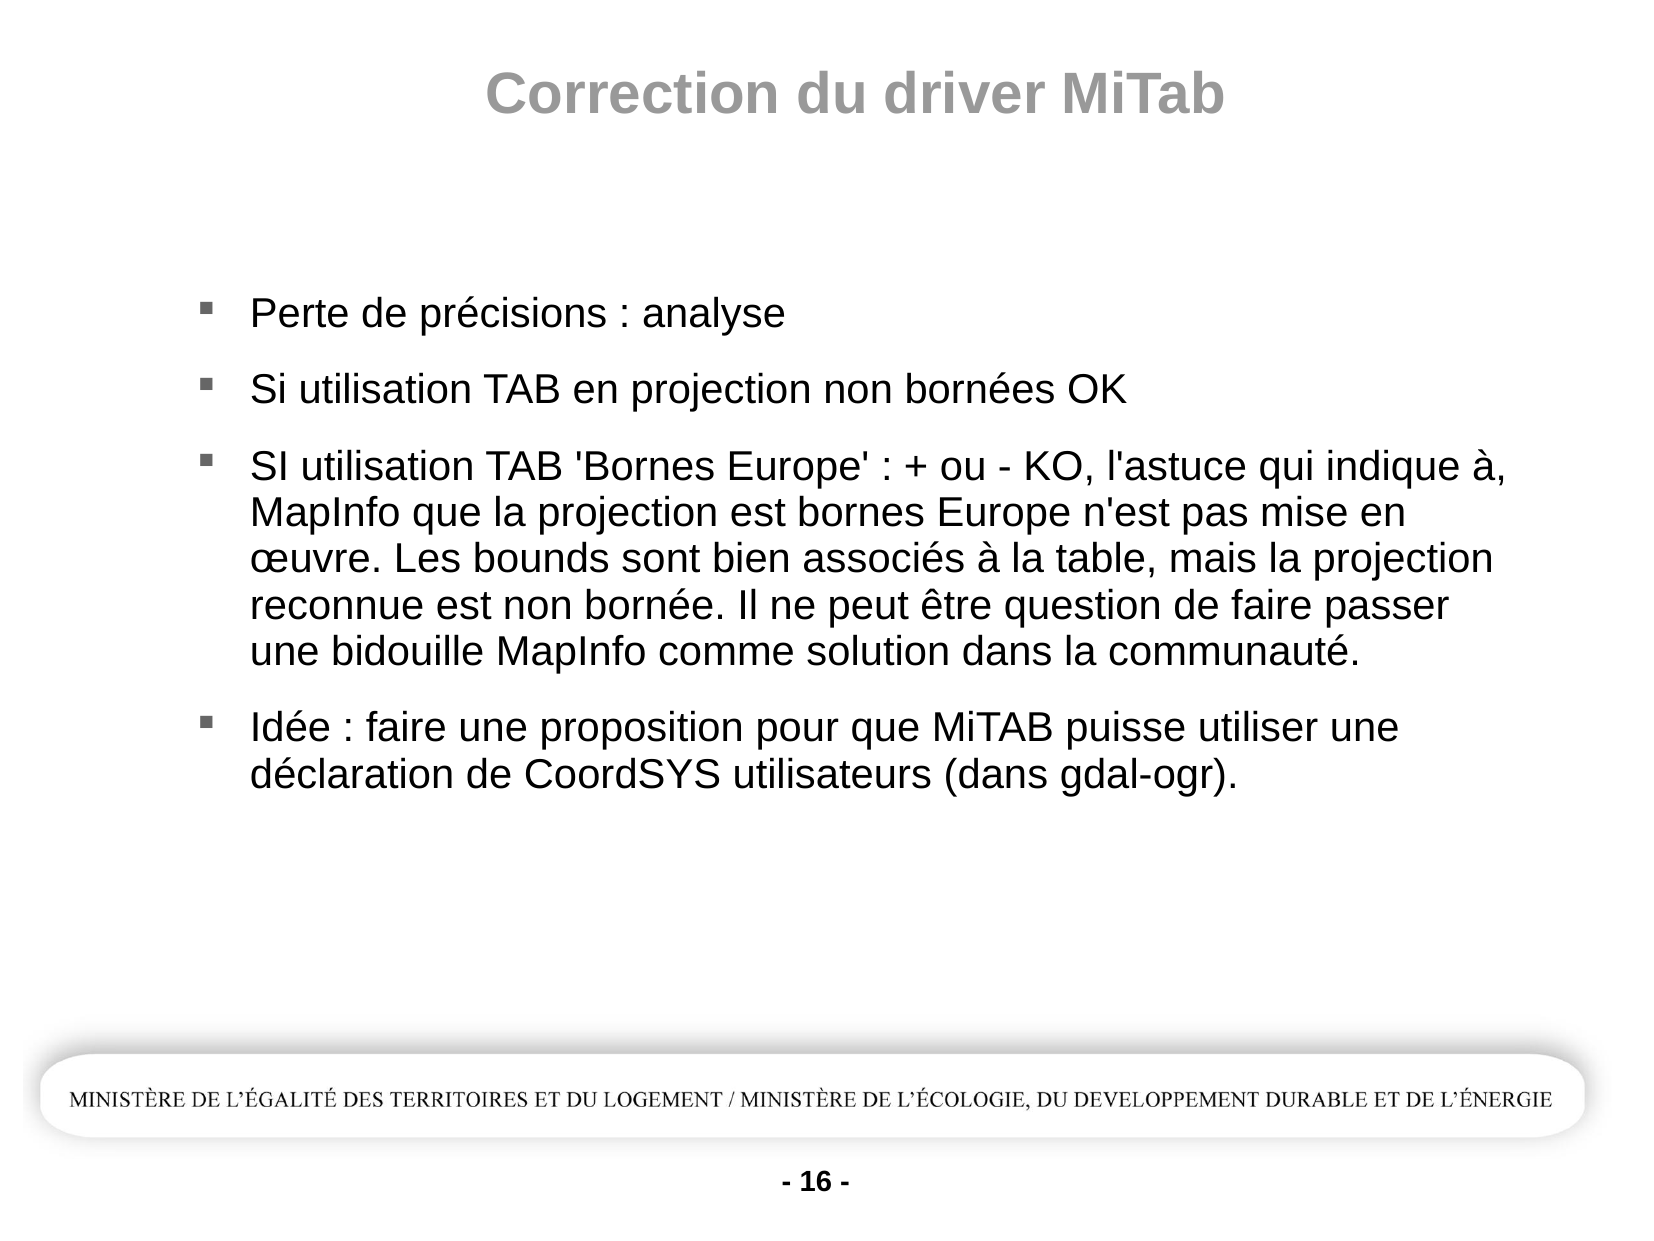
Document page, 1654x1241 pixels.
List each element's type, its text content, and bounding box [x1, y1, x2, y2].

picture [23, 1014, 1612, 1159]
list Perte de précisions : analyse Si utilisation TAB en projection non bornées OK SI utilisation TAB 'Bornes Europe' : + ou - KO, l'astuce qui indique à, MapInfo que la projection est bornes Europe n'est pas mise en œuvre. Les bounds sont bien associés à la table, mais la projection reconnue est non bornée. Il ne peut être question de faire passer une bidouille MapInfo comme solution dans la communauté. Idée : faire une proposition pour que MiTAB puisse utiliser une déclaration de CoordSYS utilisateurs (dans gdal-ogr). [179, 290, 1509, 1010]
text_box Correction du driver MiTab [181, 58, 1511, 127]
